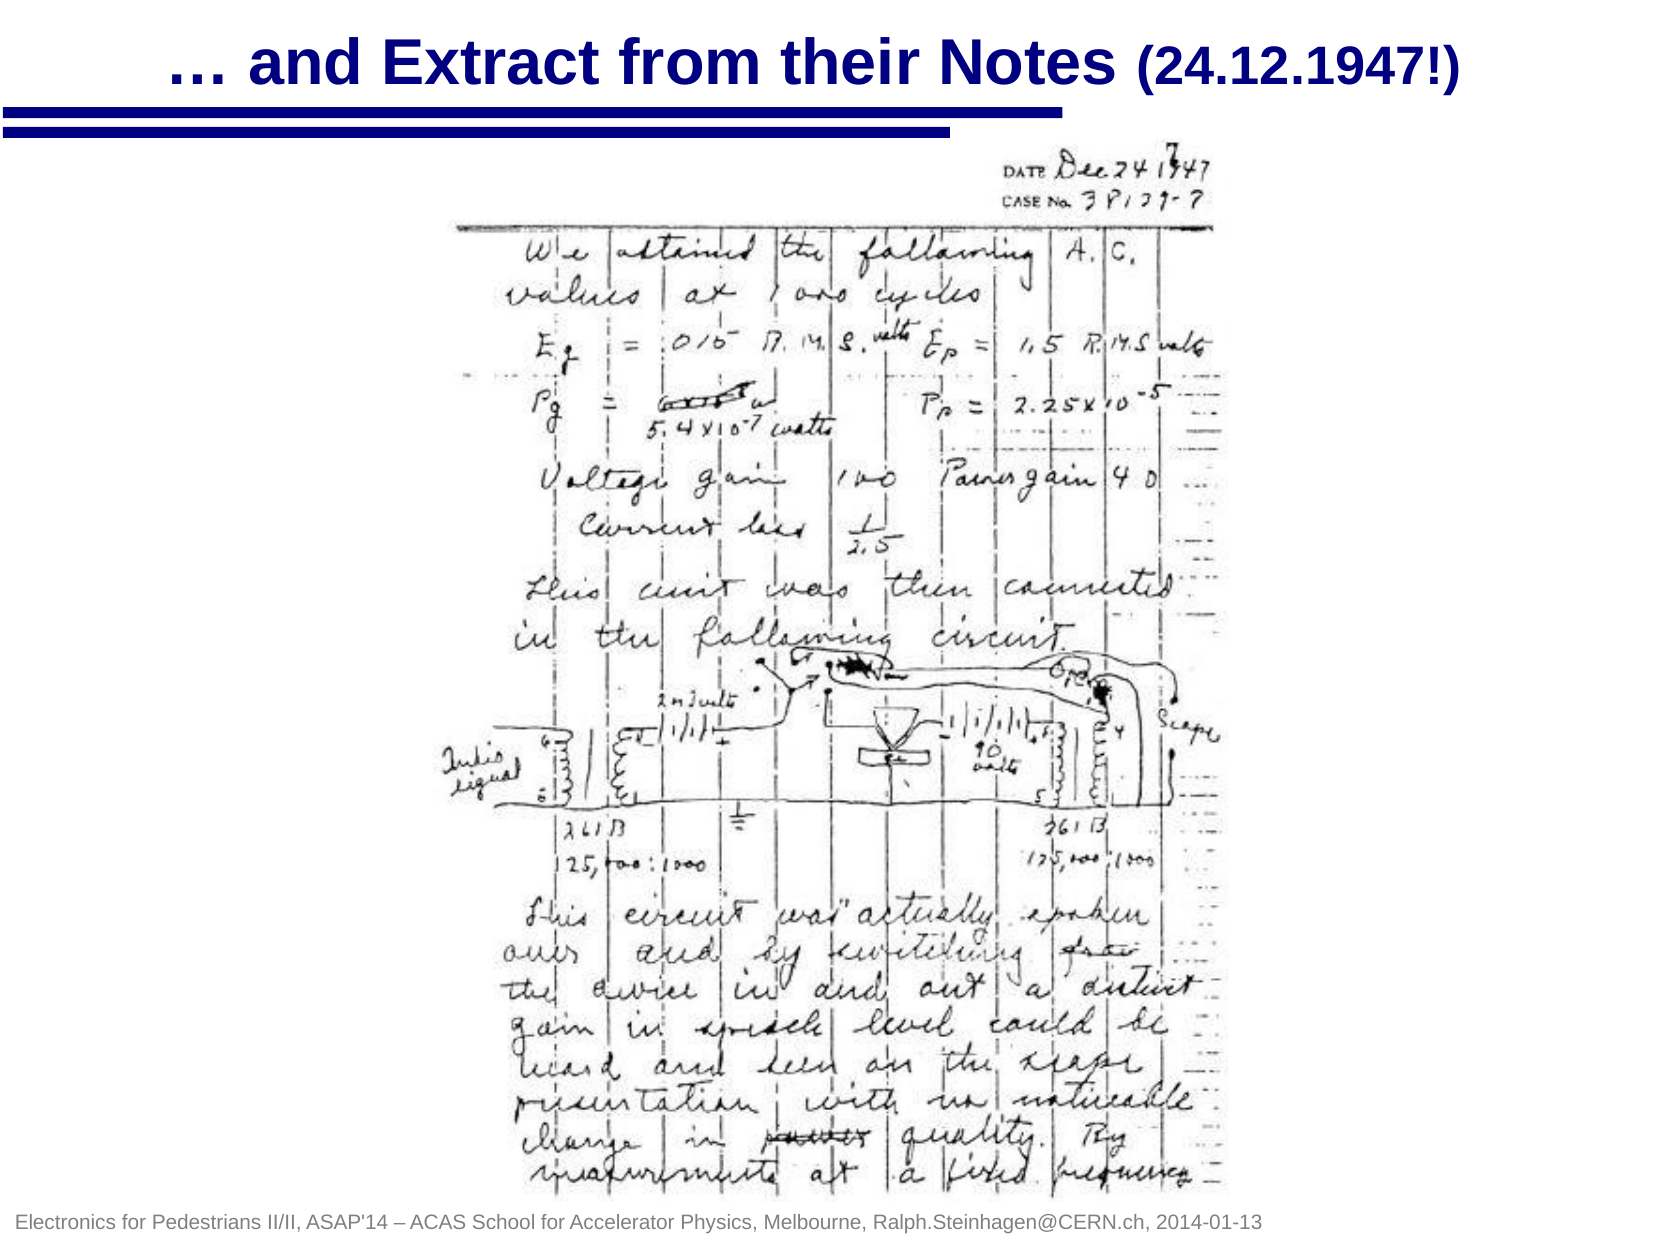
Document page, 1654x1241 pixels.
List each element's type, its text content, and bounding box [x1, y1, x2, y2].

title … and Extract from their Notes (24.12.1947!) [165, 0, 1539, 124]
picture [403, 138, 1251, 1202]
